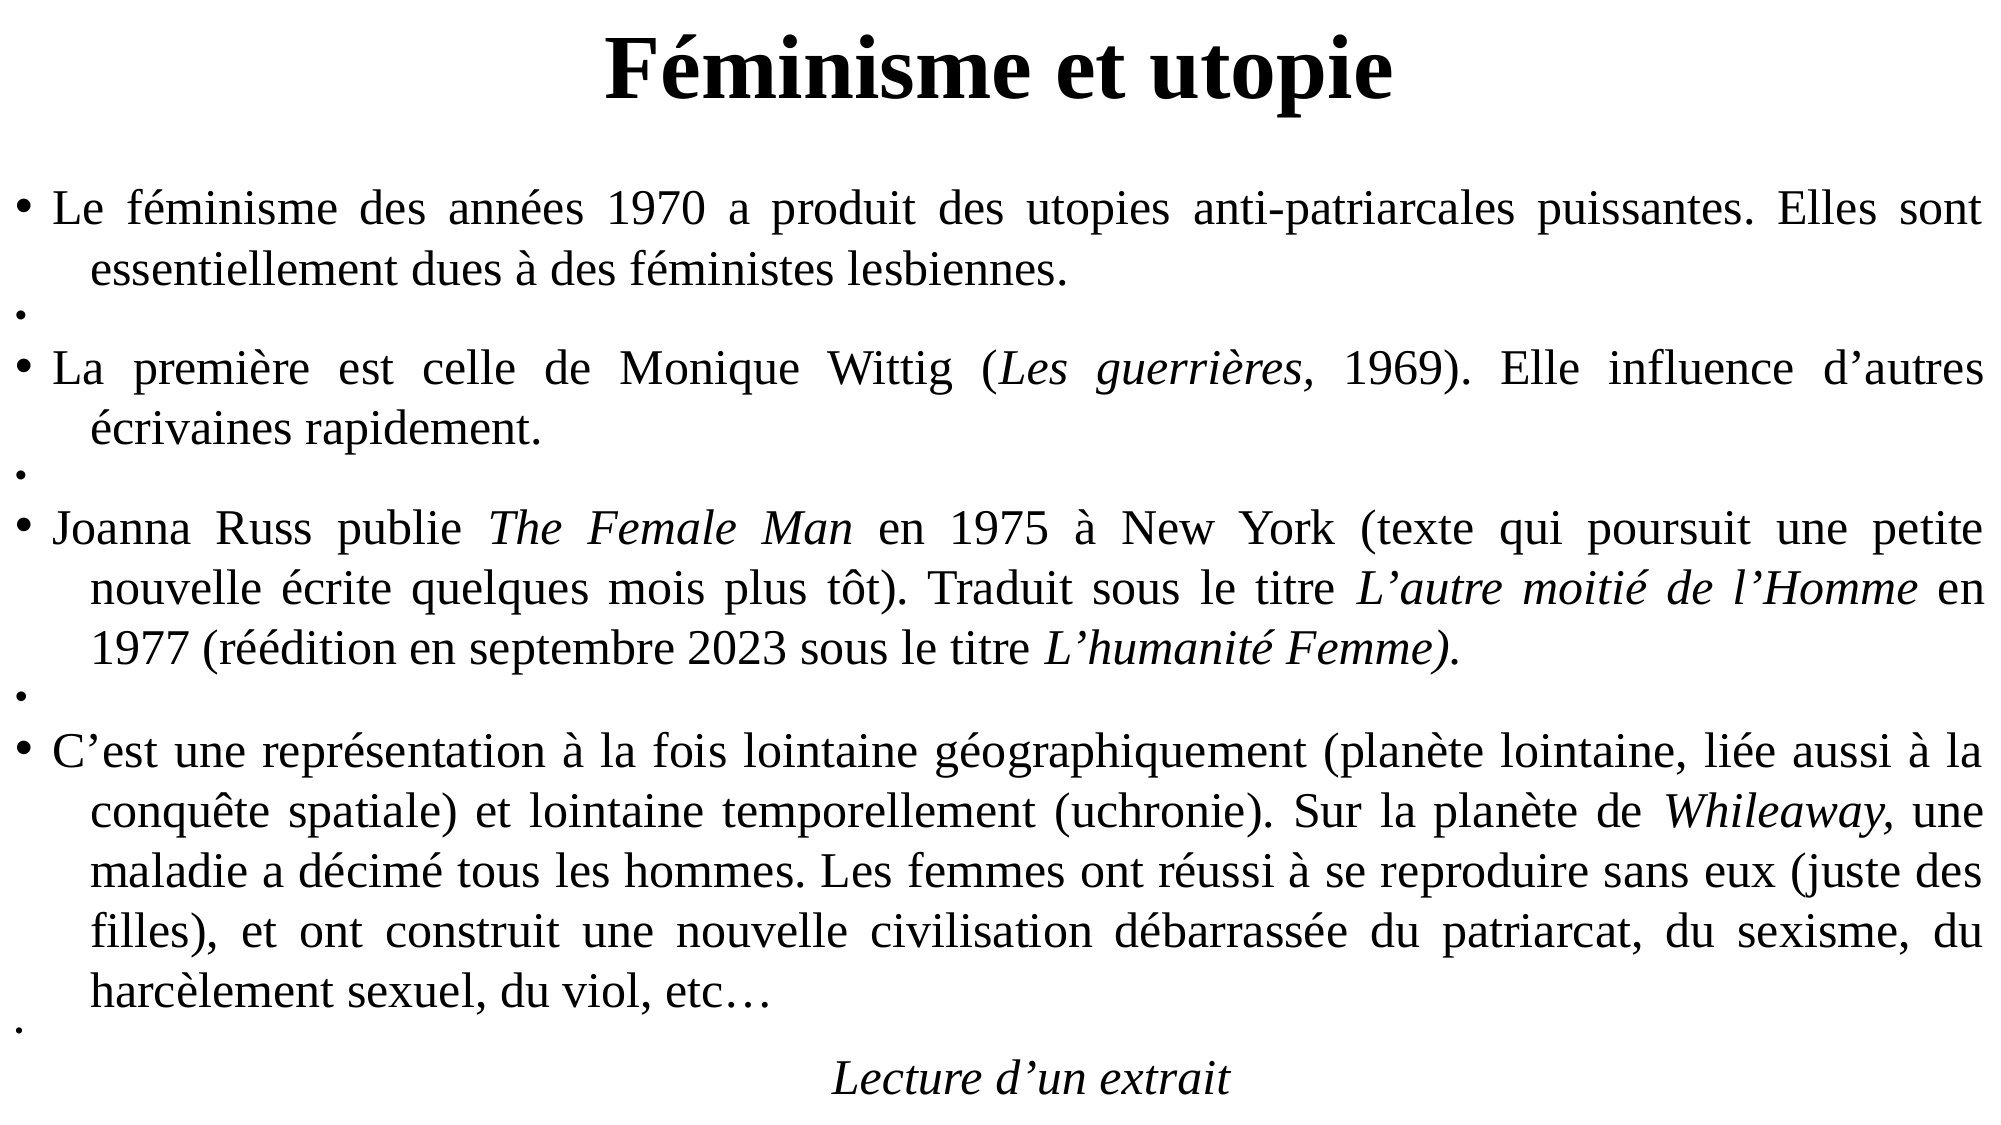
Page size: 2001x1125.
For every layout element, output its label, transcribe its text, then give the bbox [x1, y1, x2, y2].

list Le féminisme des années 1970 a produit des utopies anti-patriarcales puissantes. Elles sont essentiellement dues à des féministes lesbiennes. La première est celle de Monique Wittig (Les guerrières, 1969). Elle influence d’autres écrivaines rapidement. Joanna Russ publie The Female Man en 1975 à New York (texte qui poursuit une petite nouvelle écrite quelques mois plus tôt). Traduit sous le titre L’autre moitié de l’Homme en 1977 (réédition en septembre 2023 sous le titre L’humanité Femme). C’est une représentation à la fois lointaine géographiquement (planète lointaine, liée aussi à la conquête spatiale) et lointaine temporellement (uchronie). Sur la planète de Whileaway, une maladie a décimé tous les hommes. Les femmes ont réussi à se reproduire sans eux (juste des filles), et ont construit une nouvelle civilisation débarrassée du patriarcat, du sexisme, du harcèlement sexuel, du viol, etc… Lecture d’un extrait [0, 167, 2000, 1125]
title Féminisme et utopie [137, 0, 1863, 137]
